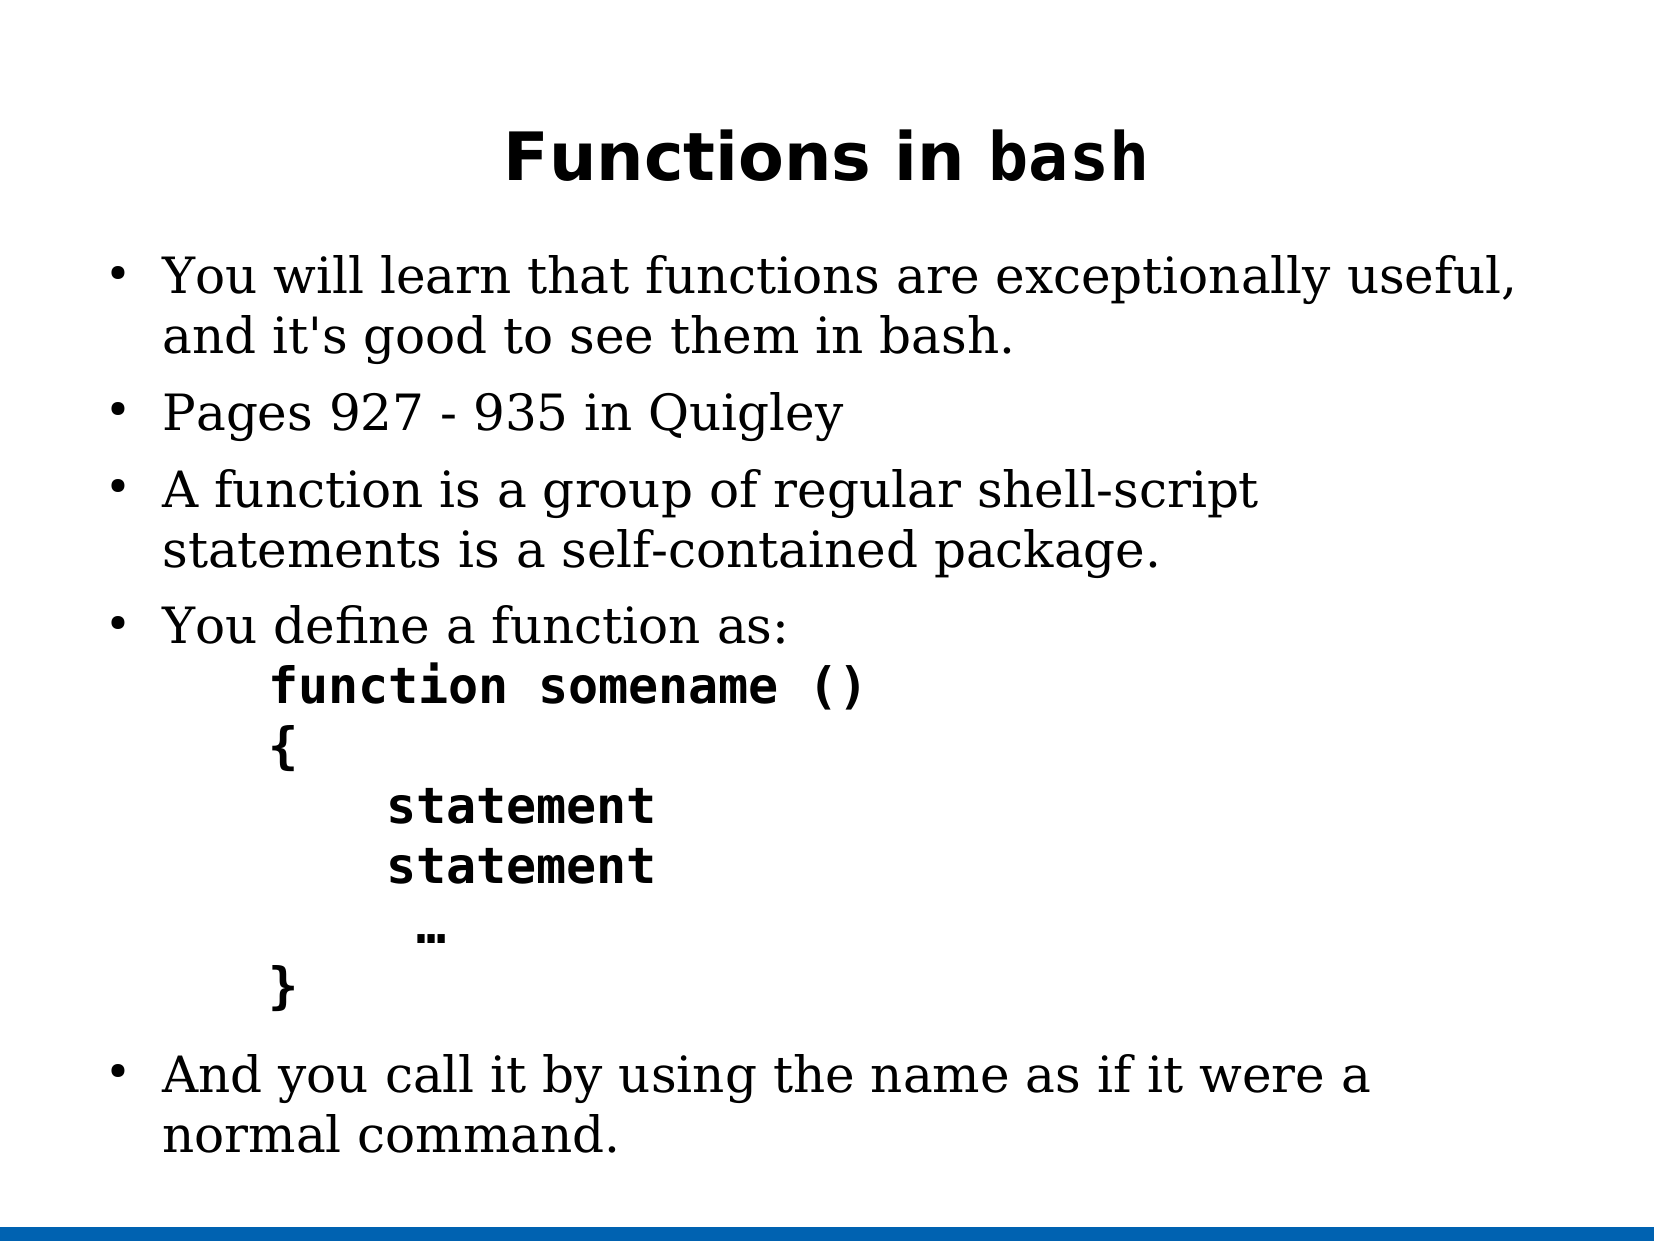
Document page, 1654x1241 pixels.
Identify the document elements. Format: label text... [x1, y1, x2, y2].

title Functions in bash [82, 50, 1571, 257]
list You will learn that functions are exceptionally useful, and it's good to see them in bash. Pages 927 - 935 in Quigley A function is a group of regular shell-script statements is a self-contained package. You define a function as: function somename () { statement statement … } And you call it by using the name as if it were a normal command. [76, 236, 1565, 1171]
